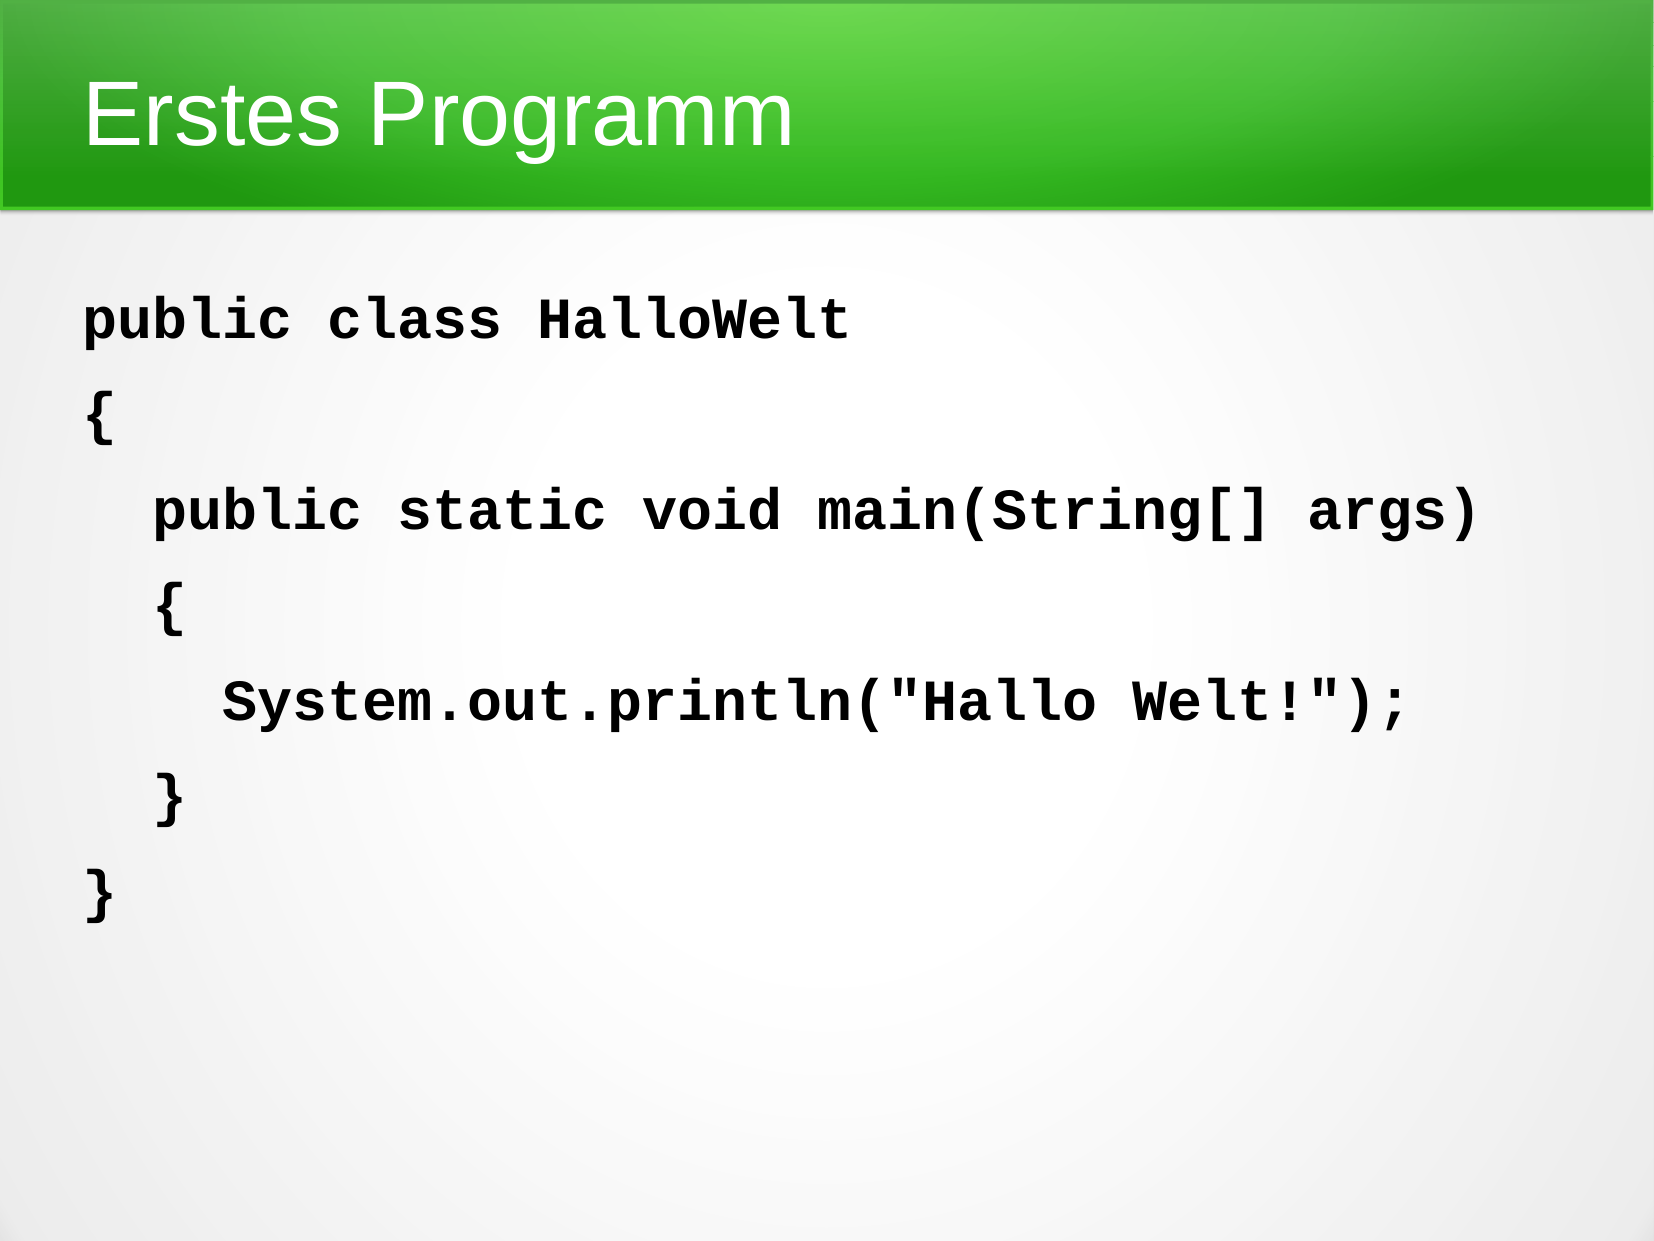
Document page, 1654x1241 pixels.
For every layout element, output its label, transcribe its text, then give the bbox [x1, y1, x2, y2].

title Erstes Programm [82, 49, 1571, 179]
list public class HalloWelt { public static void main(String[] args) { System.out.println("Hallo Welt!"); } } [82, 290, 1538, 934]
